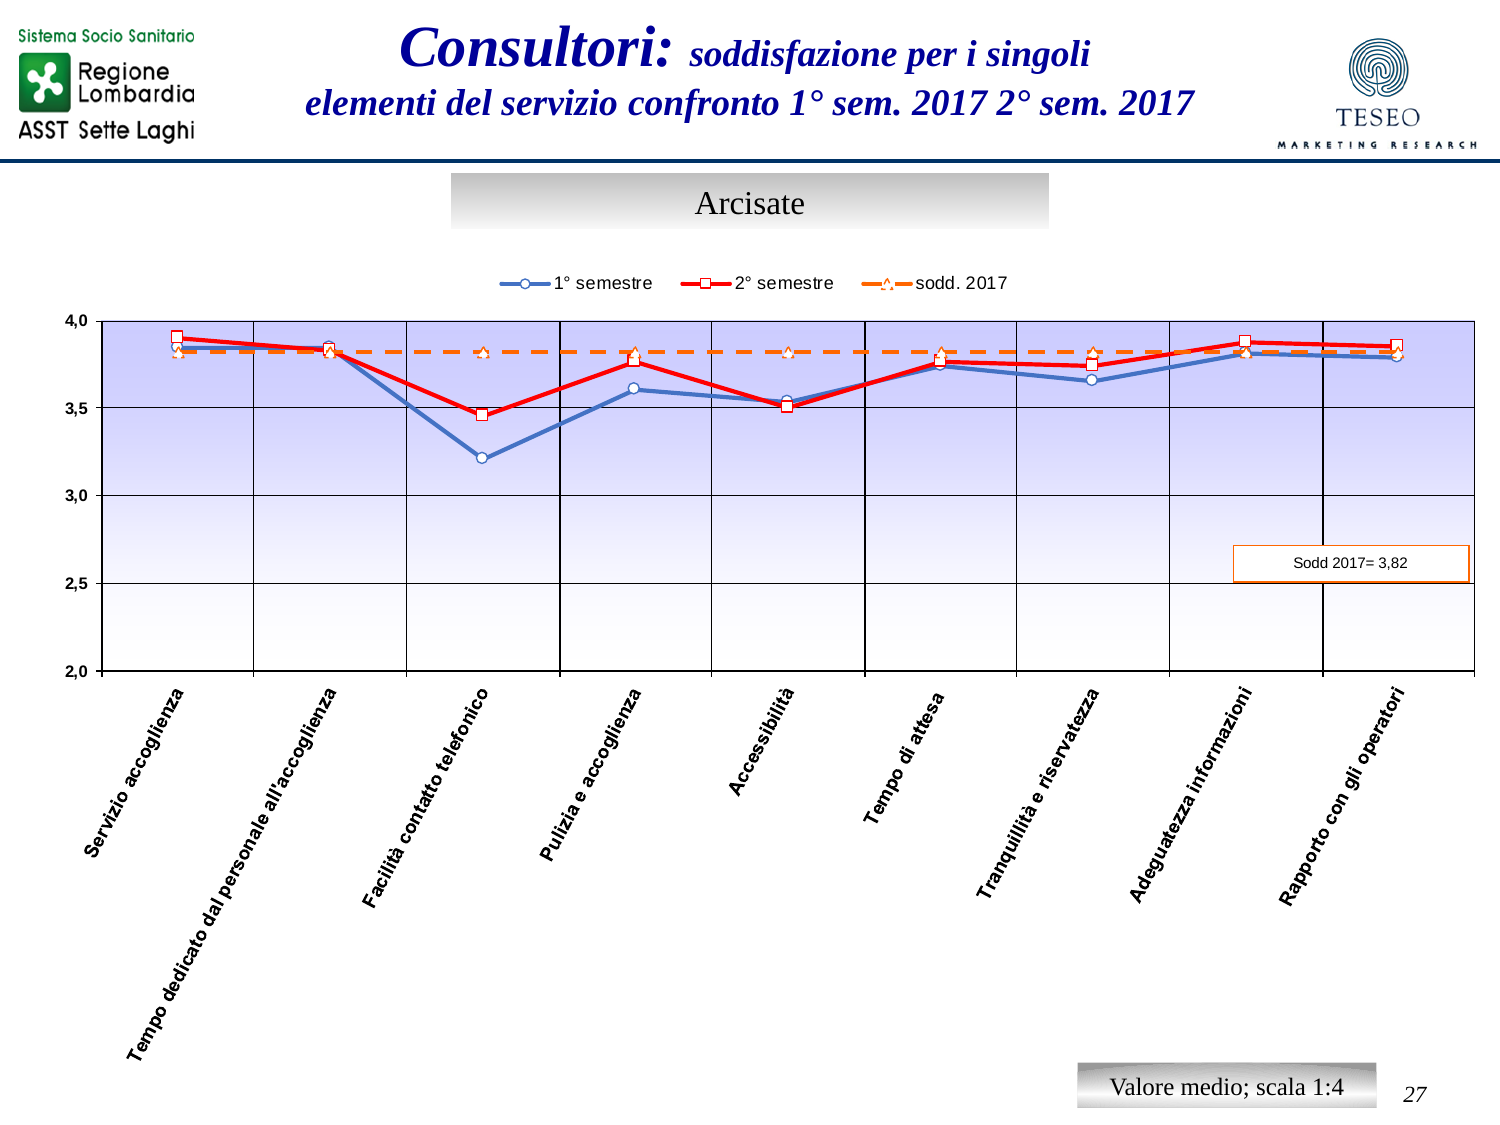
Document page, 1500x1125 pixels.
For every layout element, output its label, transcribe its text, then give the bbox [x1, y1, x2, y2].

picture [19, 26, 194, 148]
picture [21, 256, 1479, 1086]
picture [1294, 30, 1481, 149]
text_box Valore medio; scala 1:4 [1077, 1062, 1377, 1108]
text_box Consultori: soddisfazione per i singoli elementi del servizio confronto 1° sem. 2017 2° sem. 2017 [206, 25, 1294, 151]
text_box Arcisate [451, 173, 1049, 229]
